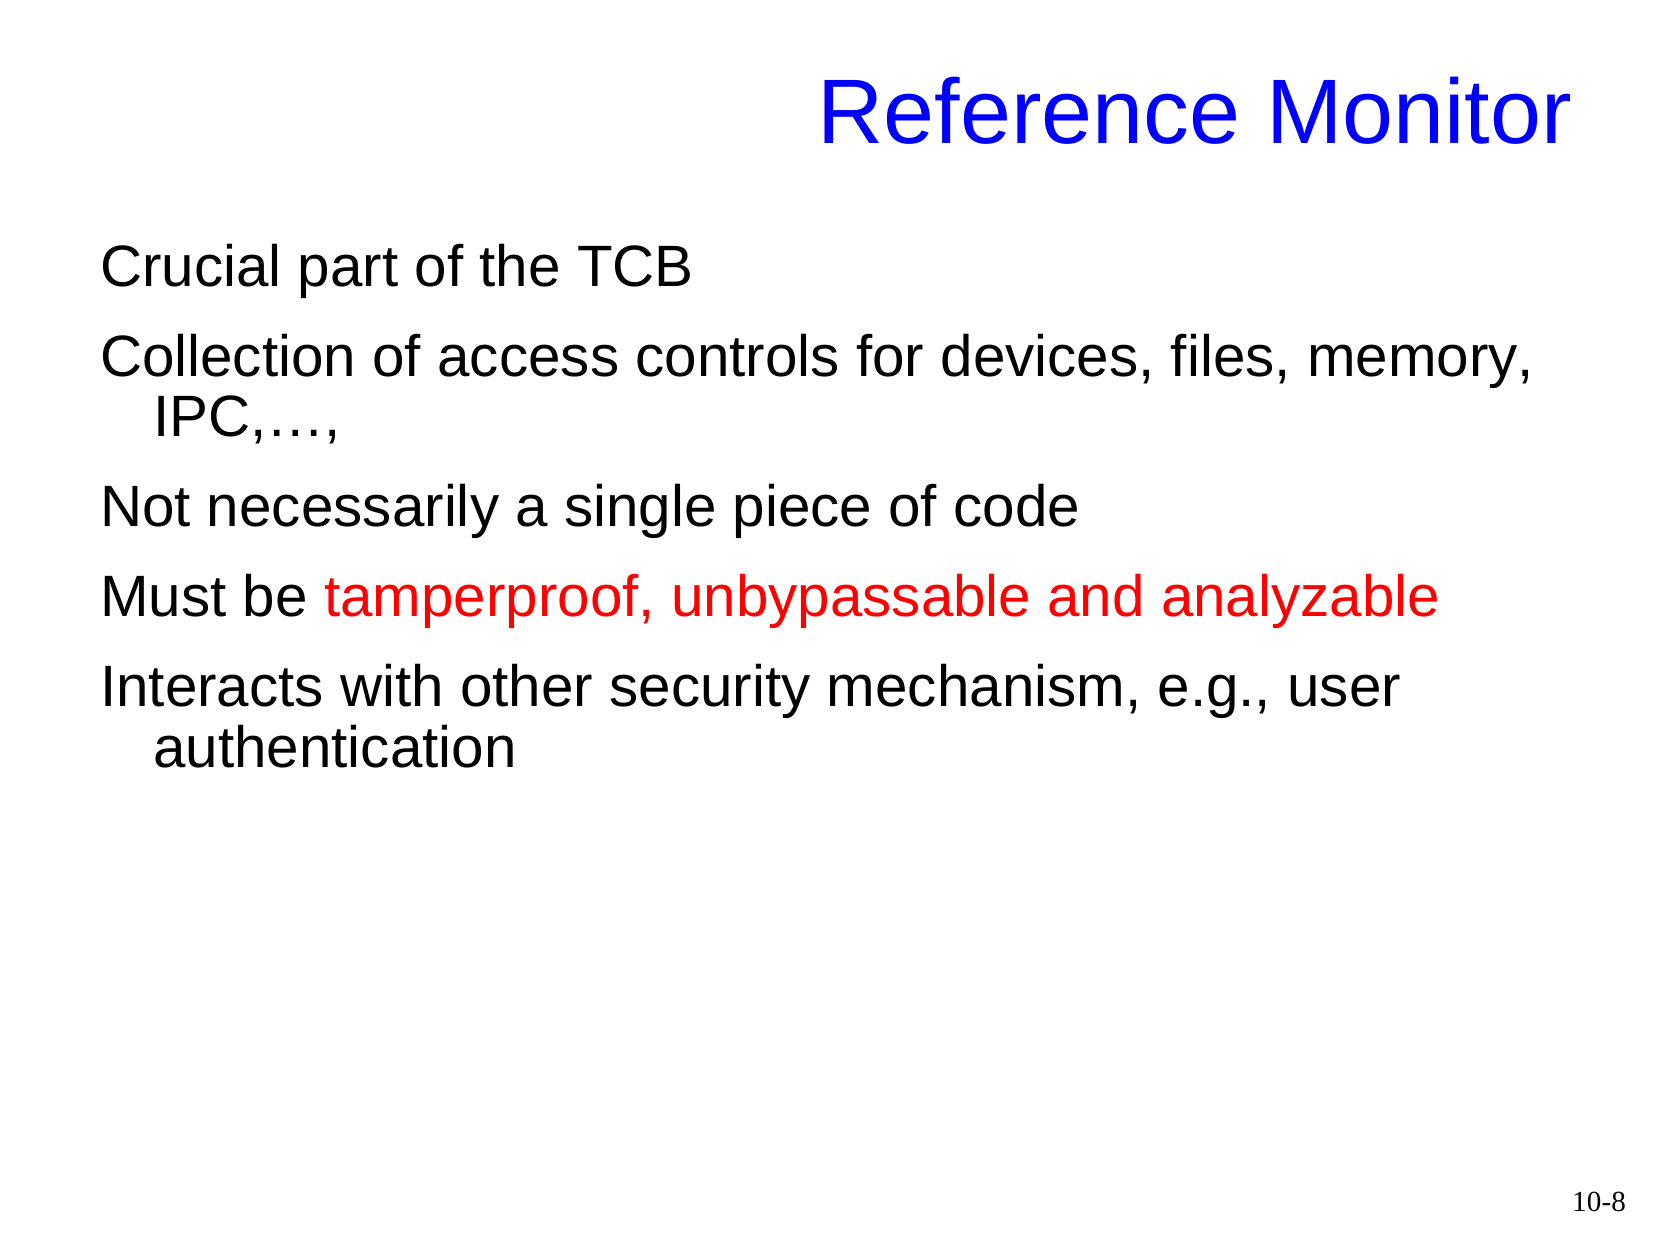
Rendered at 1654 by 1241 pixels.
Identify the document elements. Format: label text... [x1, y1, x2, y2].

list Crucial part of the TCB Collection of access controls for devices, files, memory, IPC,…, Not necessarily a single piece of code Must be tamperproof, unbypassable and analyzable Interacts with other security mechanism, e.g., user authentication [82, 237, 1571, 1170]
title Reference Monitor [84, 11, 1573, 218]
